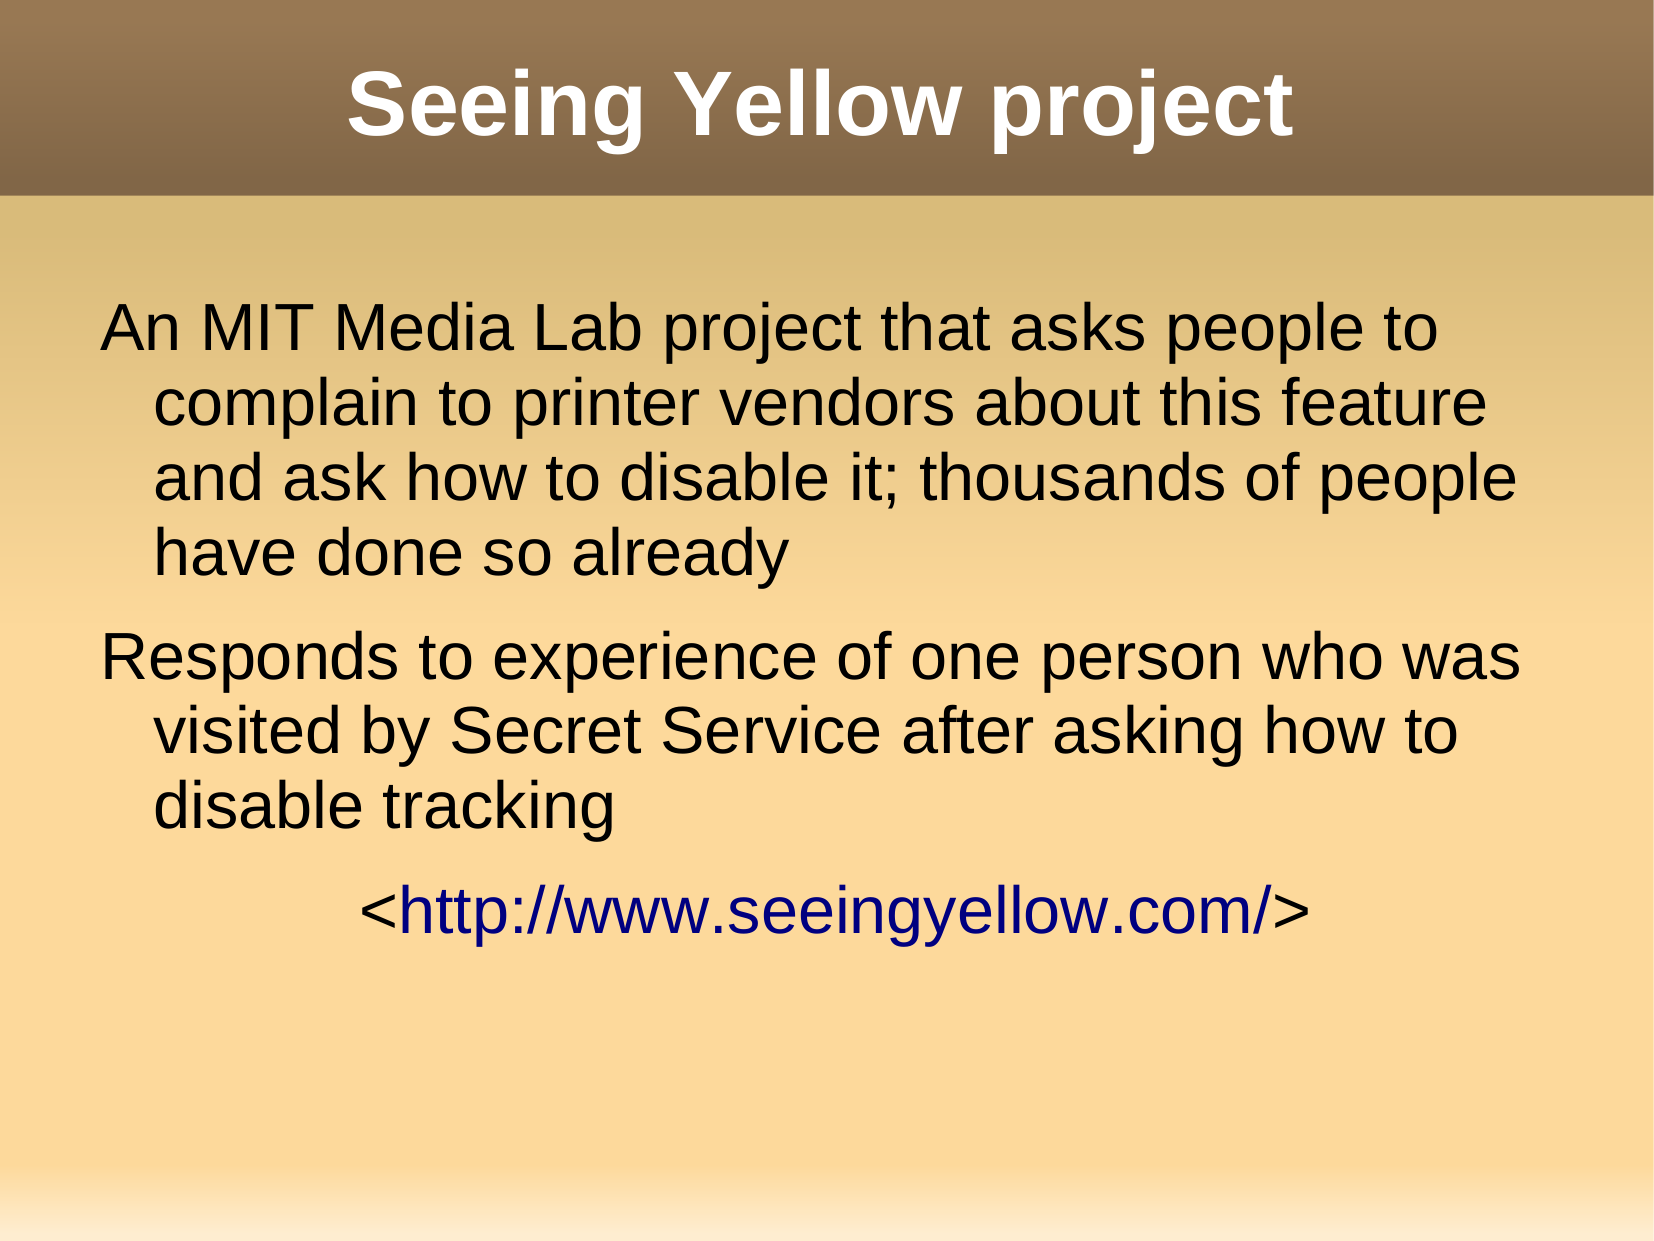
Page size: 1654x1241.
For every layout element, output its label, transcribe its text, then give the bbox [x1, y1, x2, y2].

picture [0, 0, 1654, 1241]
list An MIT Media Lab project that asks people to complain to printer vendors about this feature and ask how to disable it; thousands of people have done so already Responds to experience of one person who was visited by Secret Service after asking how to disable tracking <http://www.seeingyellow.com/> [82, 290, 1571, 1094]
title Seeing Yellow project [76, 7, 1565, 200]
